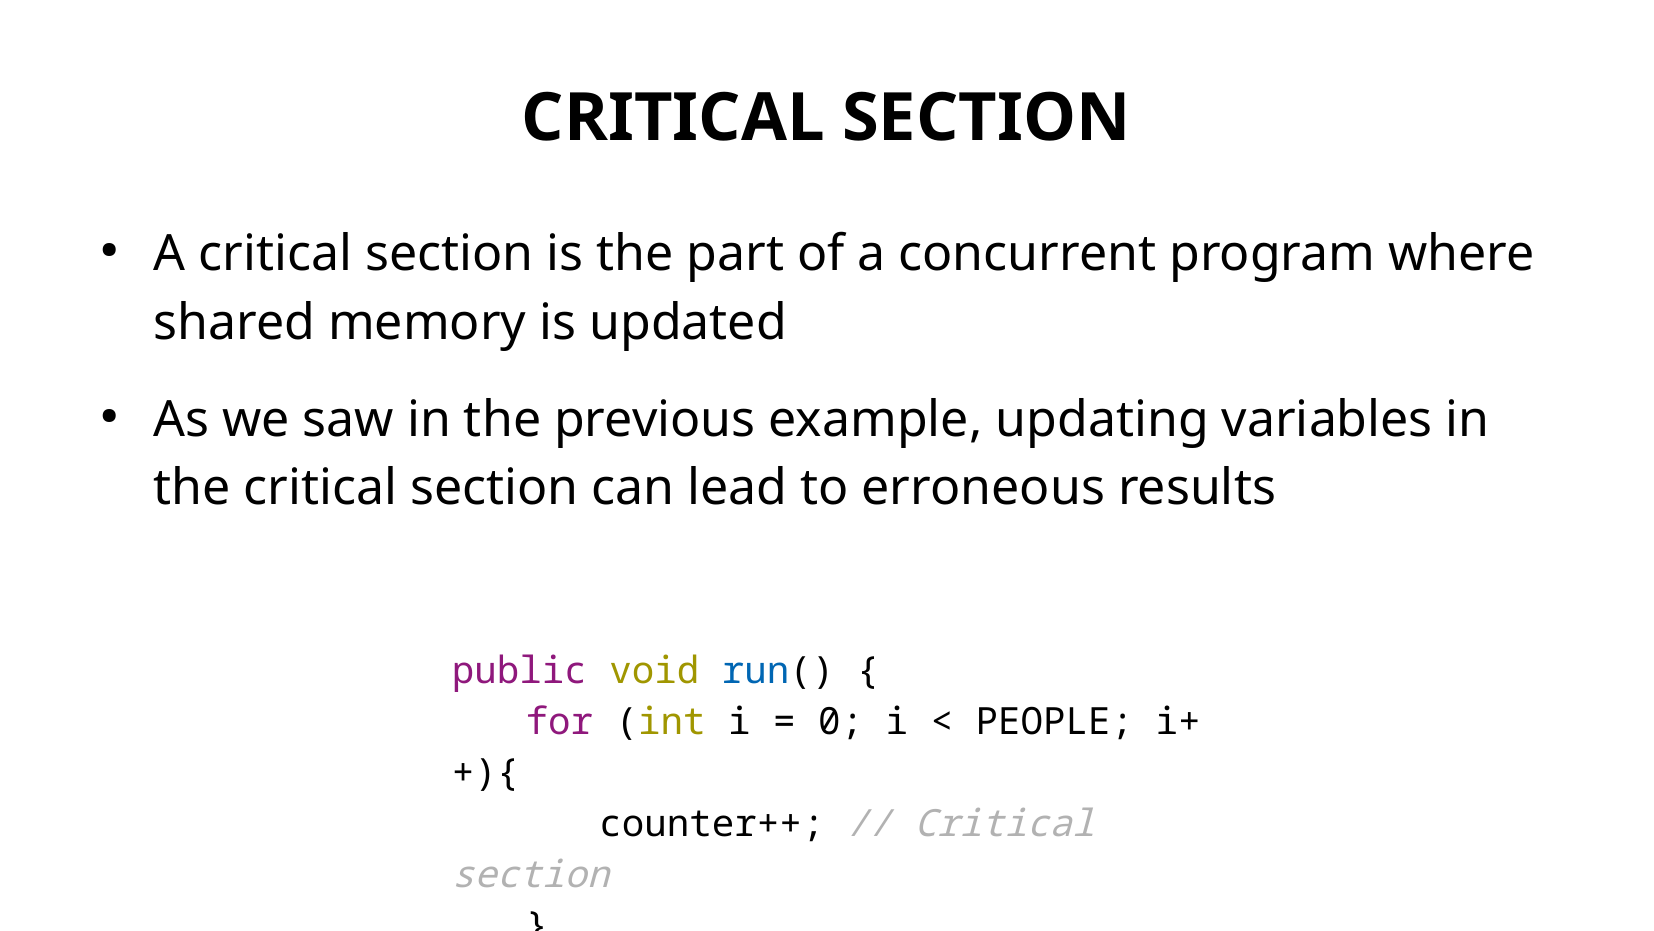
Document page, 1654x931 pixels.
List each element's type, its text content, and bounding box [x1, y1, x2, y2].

list A critical section is the part of a concurrent program where shared memory is updated As we saw in the previous example, updating variables in the critical section can lead to erroneous results [82, 217, 1571, 757]
title CRITICAL SECTION [82, 36, 1571, 193]
text_box public void run() { for (int i = 0; i < PEOPLE; i++){ counter++; // Critical section } } [437, 590, 1217, 863]
